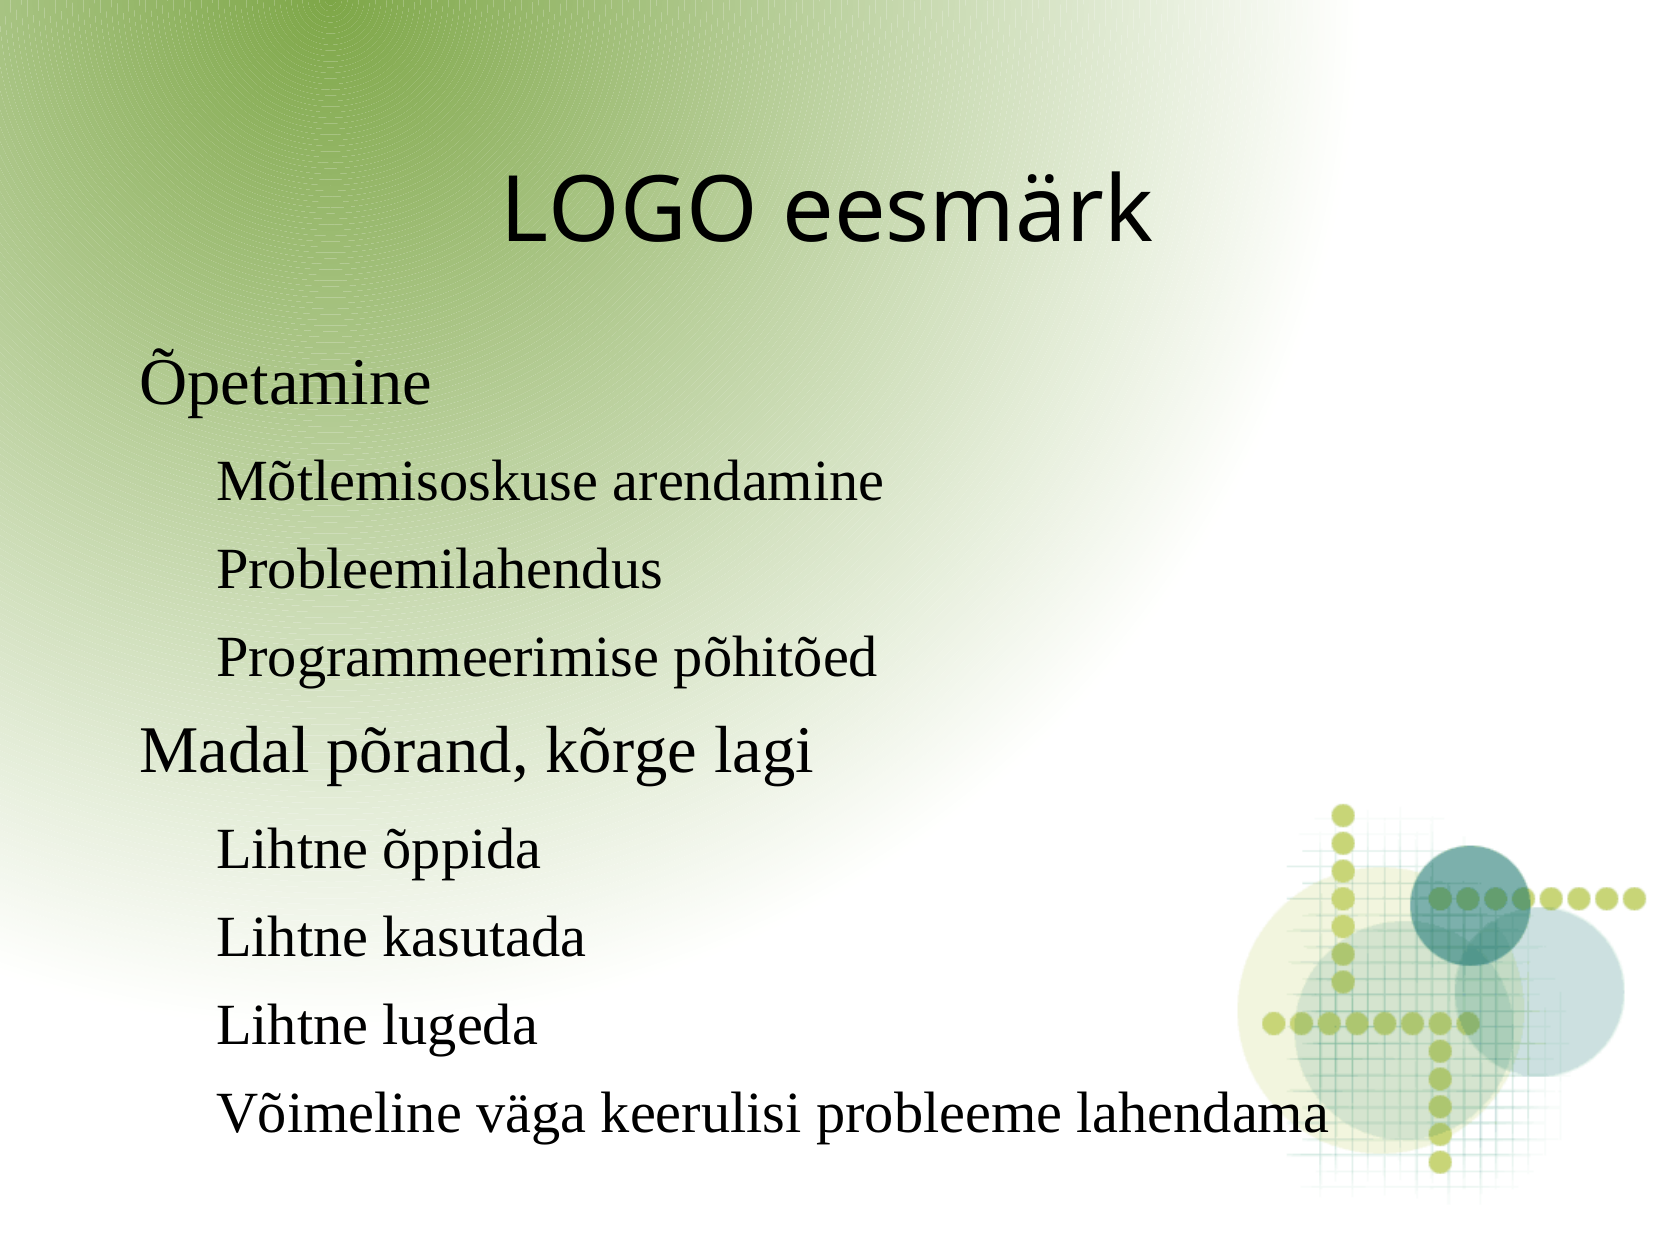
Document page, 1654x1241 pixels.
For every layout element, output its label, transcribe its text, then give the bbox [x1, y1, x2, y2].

list Õpetamine Mõtlemisoskuse arendamine Probleemilahendus Programmeerimise põhitõed Madal põrand, kõrge lagi Lihtne õppida Lihtne kasutada Lihtne lugeda Võimeline väga keerulisi probleeme lahendama [121, 344, 1534, 1153]
picture [1224, 792, 1654, 1211]
title LOGO eesmärk [121, 102, 1534, 311]
